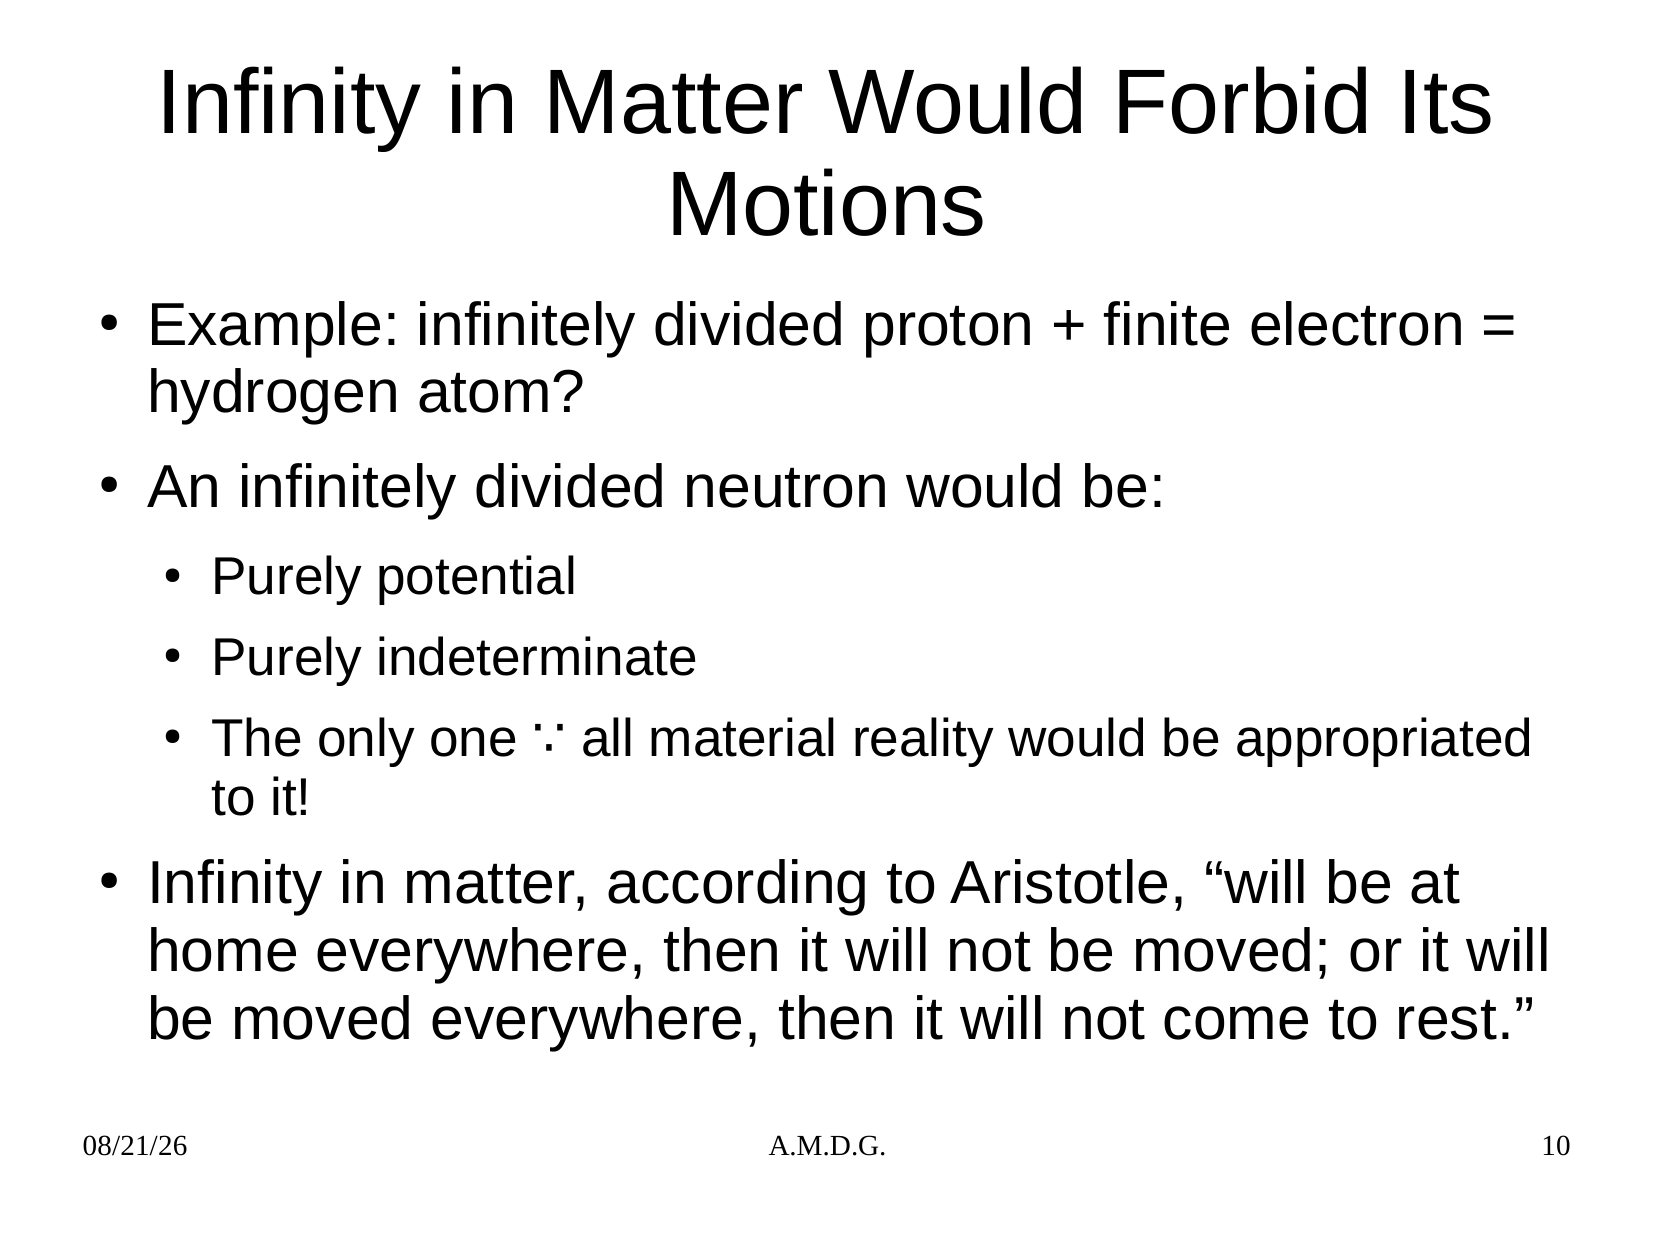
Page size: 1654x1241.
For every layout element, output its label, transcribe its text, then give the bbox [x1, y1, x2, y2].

list Example: infinitely divided proton + finite electron = hydrogen atom? An infinitely divided neutron would be: Purely potential Purely indeterminate The only one ∵ all material reality would be appropriated to it! Infinity in matter, according to Aristotle, “will be at home everywhere, then it will not be moved; or it will be moved everywhere, then it will not come to rest.” [82, 290, 1571, 1109]
title Infinity in Matter Would Forbid Its Motions [82, 49, 1571, 257]
